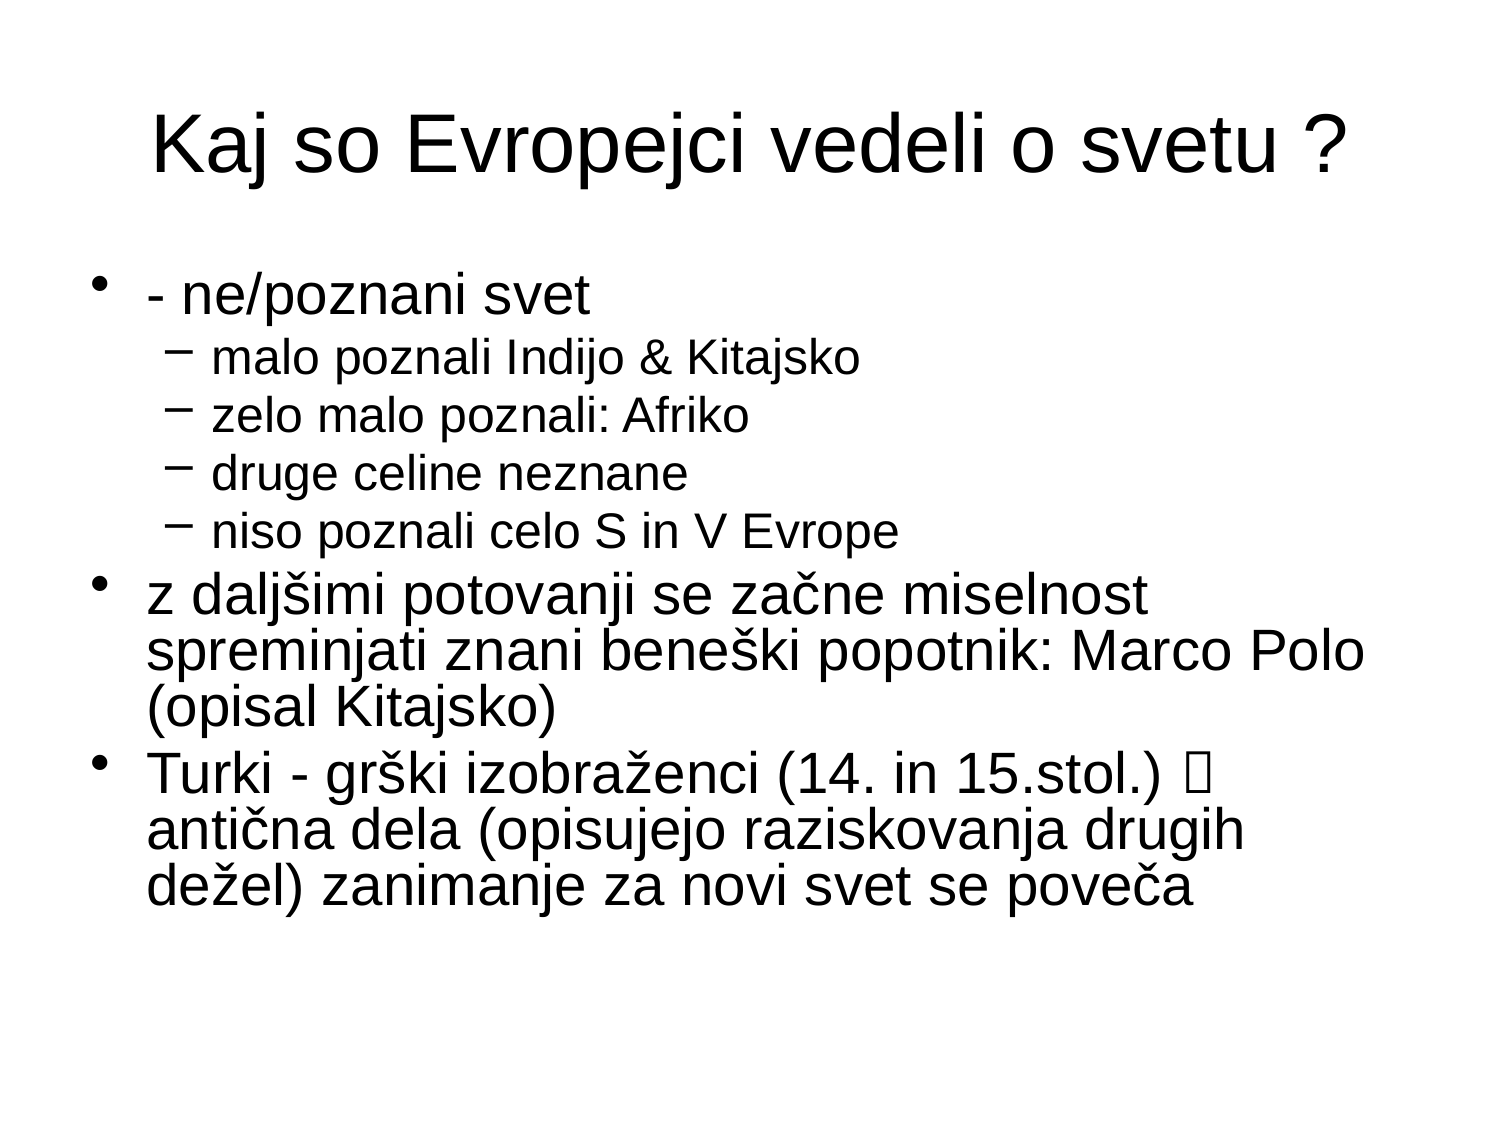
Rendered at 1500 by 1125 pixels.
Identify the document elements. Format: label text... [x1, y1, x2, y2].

title Kaj so Evropejci vedeli o svetu ? [75, 45, 1425, 233]
list - ne/poznani svet malo poznali Indijo & Kitajsko zelo malo poznali: Afriko druge celine neznane niso poznali celo S in V Evrope z daljšimi potovanji se začne miselnost spreminjati znani beneški popotnik: Marco Polo (opisal Kitajsko) Turki - grški izobraženci (14. in 15.stol.)  antična dela (opisujejo raziskovanja drugih dežel) zanimanje za novi svet se poveča [75, 262, 1425, 1005]
